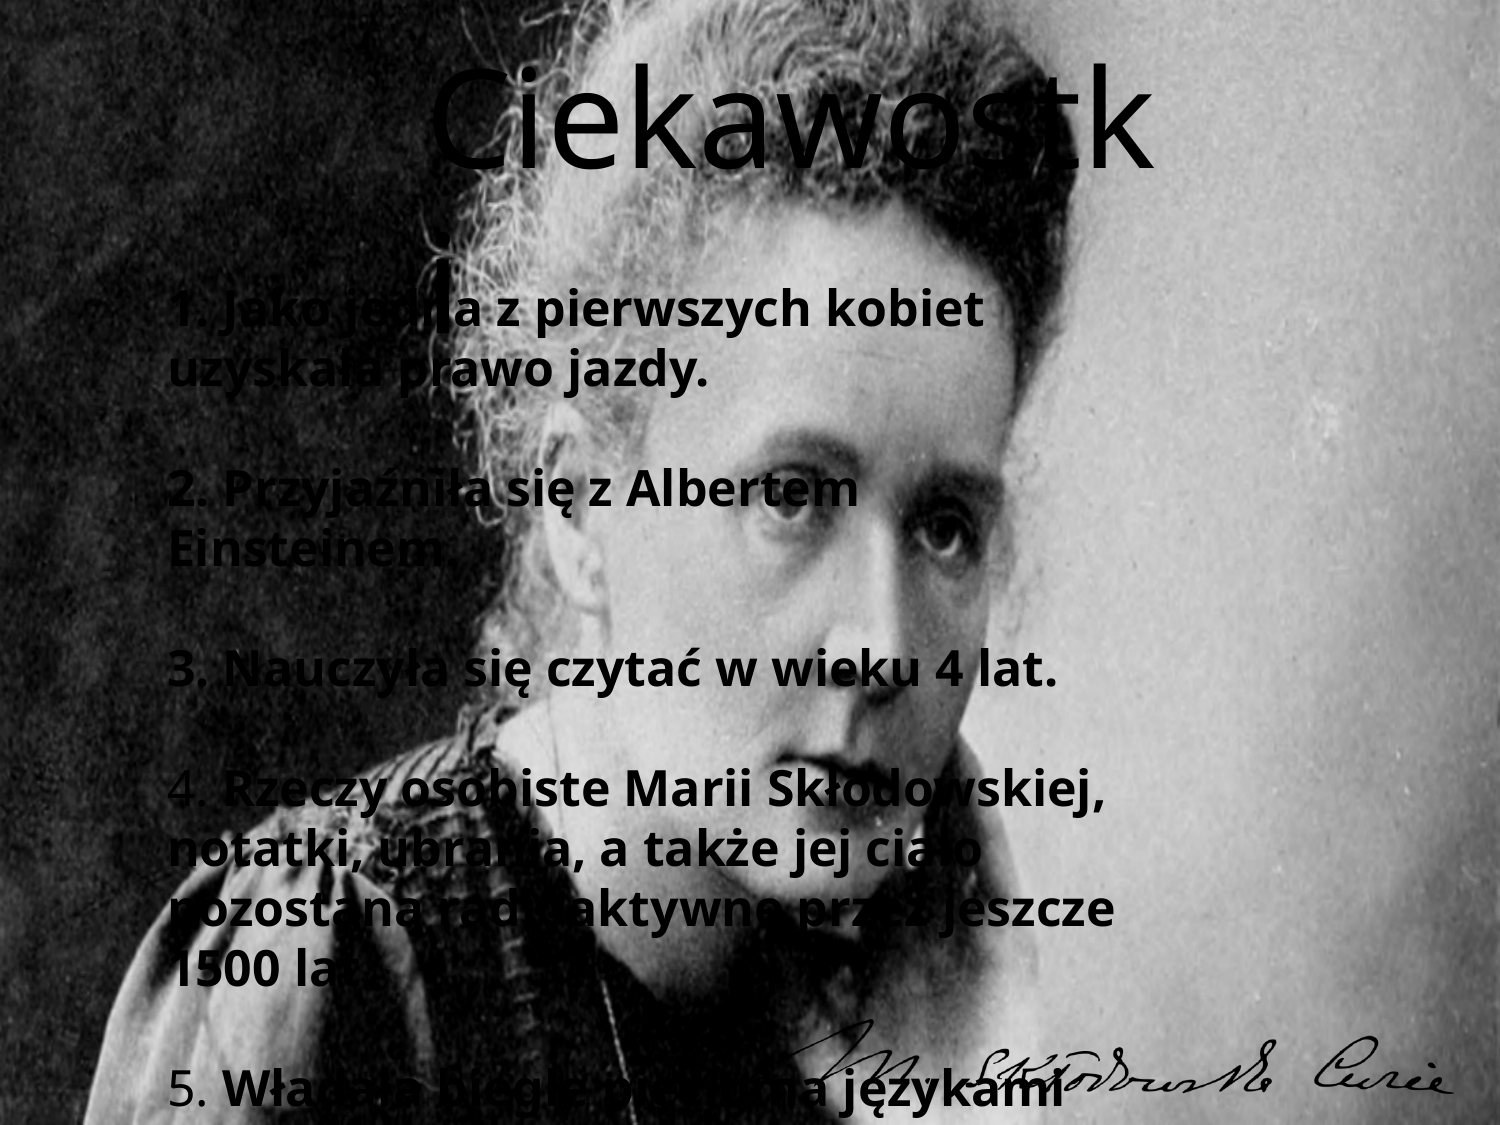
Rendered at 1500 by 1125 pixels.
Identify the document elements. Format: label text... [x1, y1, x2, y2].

text_box Ciekawostki [410, 23, 1172, 369]
text_box 1. Jako jedna z pierwszych kobiet uzyskała prawo jazdy. 2. Przyjaźniła się z Albertem Einsteinem. 3. Nauczyła się czytać w wieku 4 lat. 4. Rzeczy osobiste Marii Skłodowskiej, notatki, ubrania, a także jej ciało pozostaną radioaktywne przez jeszcze 1500 lat. 5. Władała biegle pięcioma językami [152, 269, 1149, 1125]
picture [0, 0, 1500, 1125]
